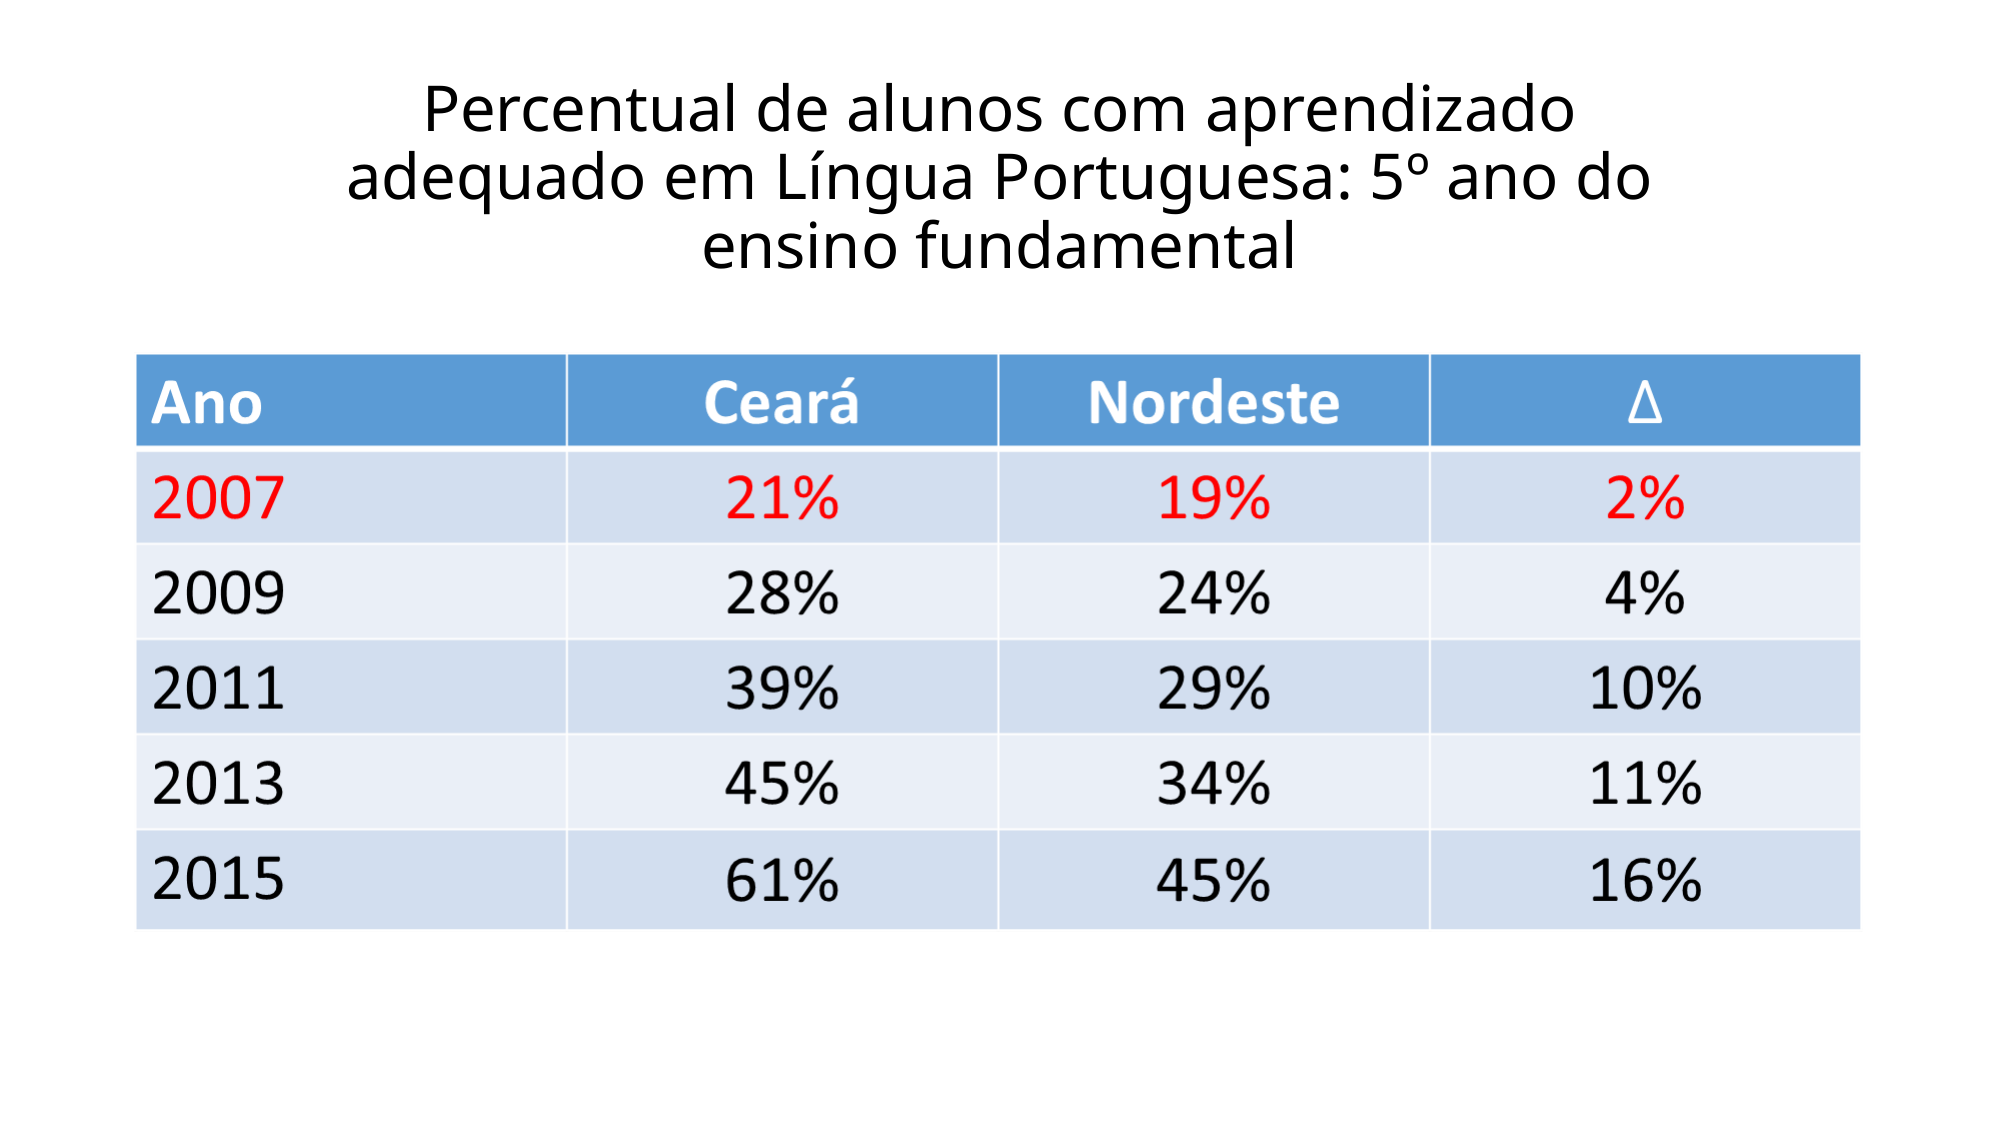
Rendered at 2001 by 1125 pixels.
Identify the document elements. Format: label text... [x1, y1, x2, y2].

picture [134, 340, 1866, 959]
title Percentual de alunos com aprendizado adequado em Língua Portuguesa: 5º ano do ensino fundamental [249, 66, 1750, 290]
